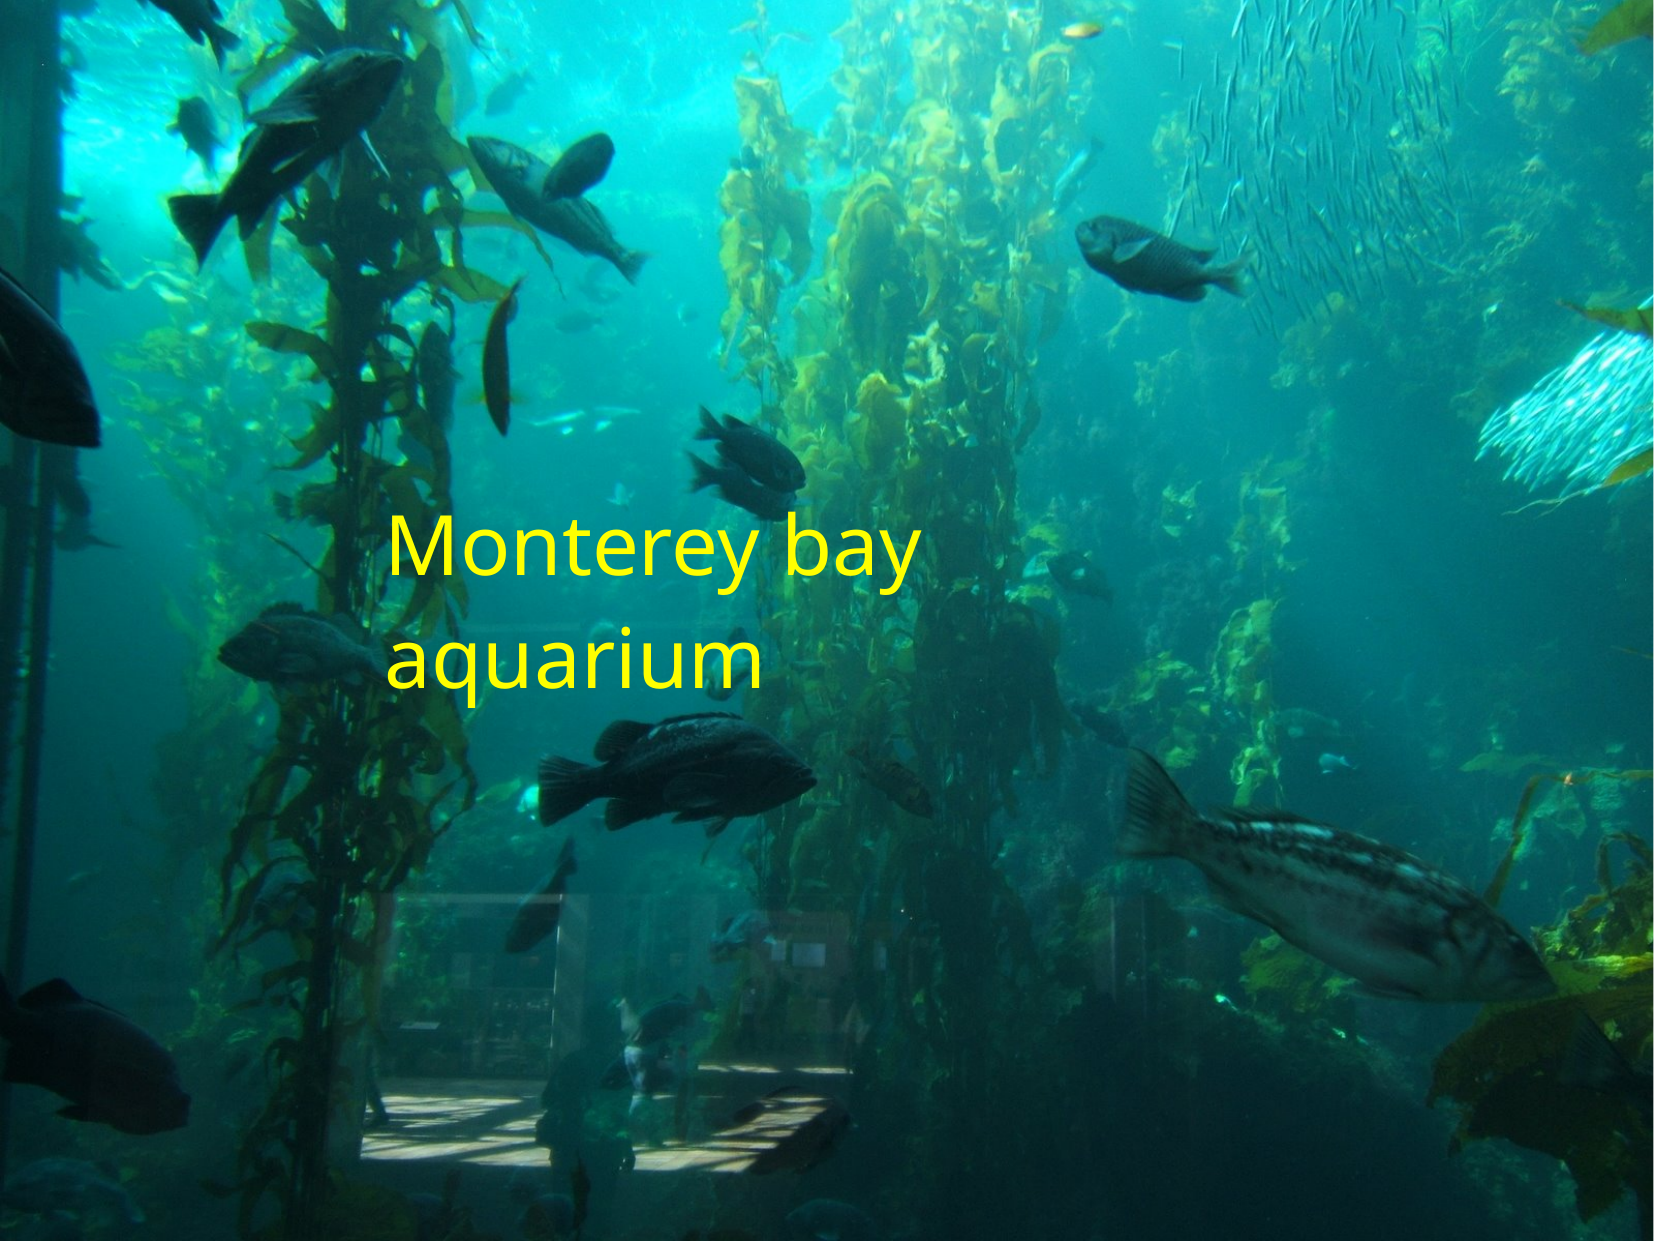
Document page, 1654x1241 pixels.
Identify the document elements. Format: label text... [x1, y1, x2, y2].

picture [0, 0, 1654, 1241]
text_box Monterey bay aquarium [370, 478, 1303, 610]
